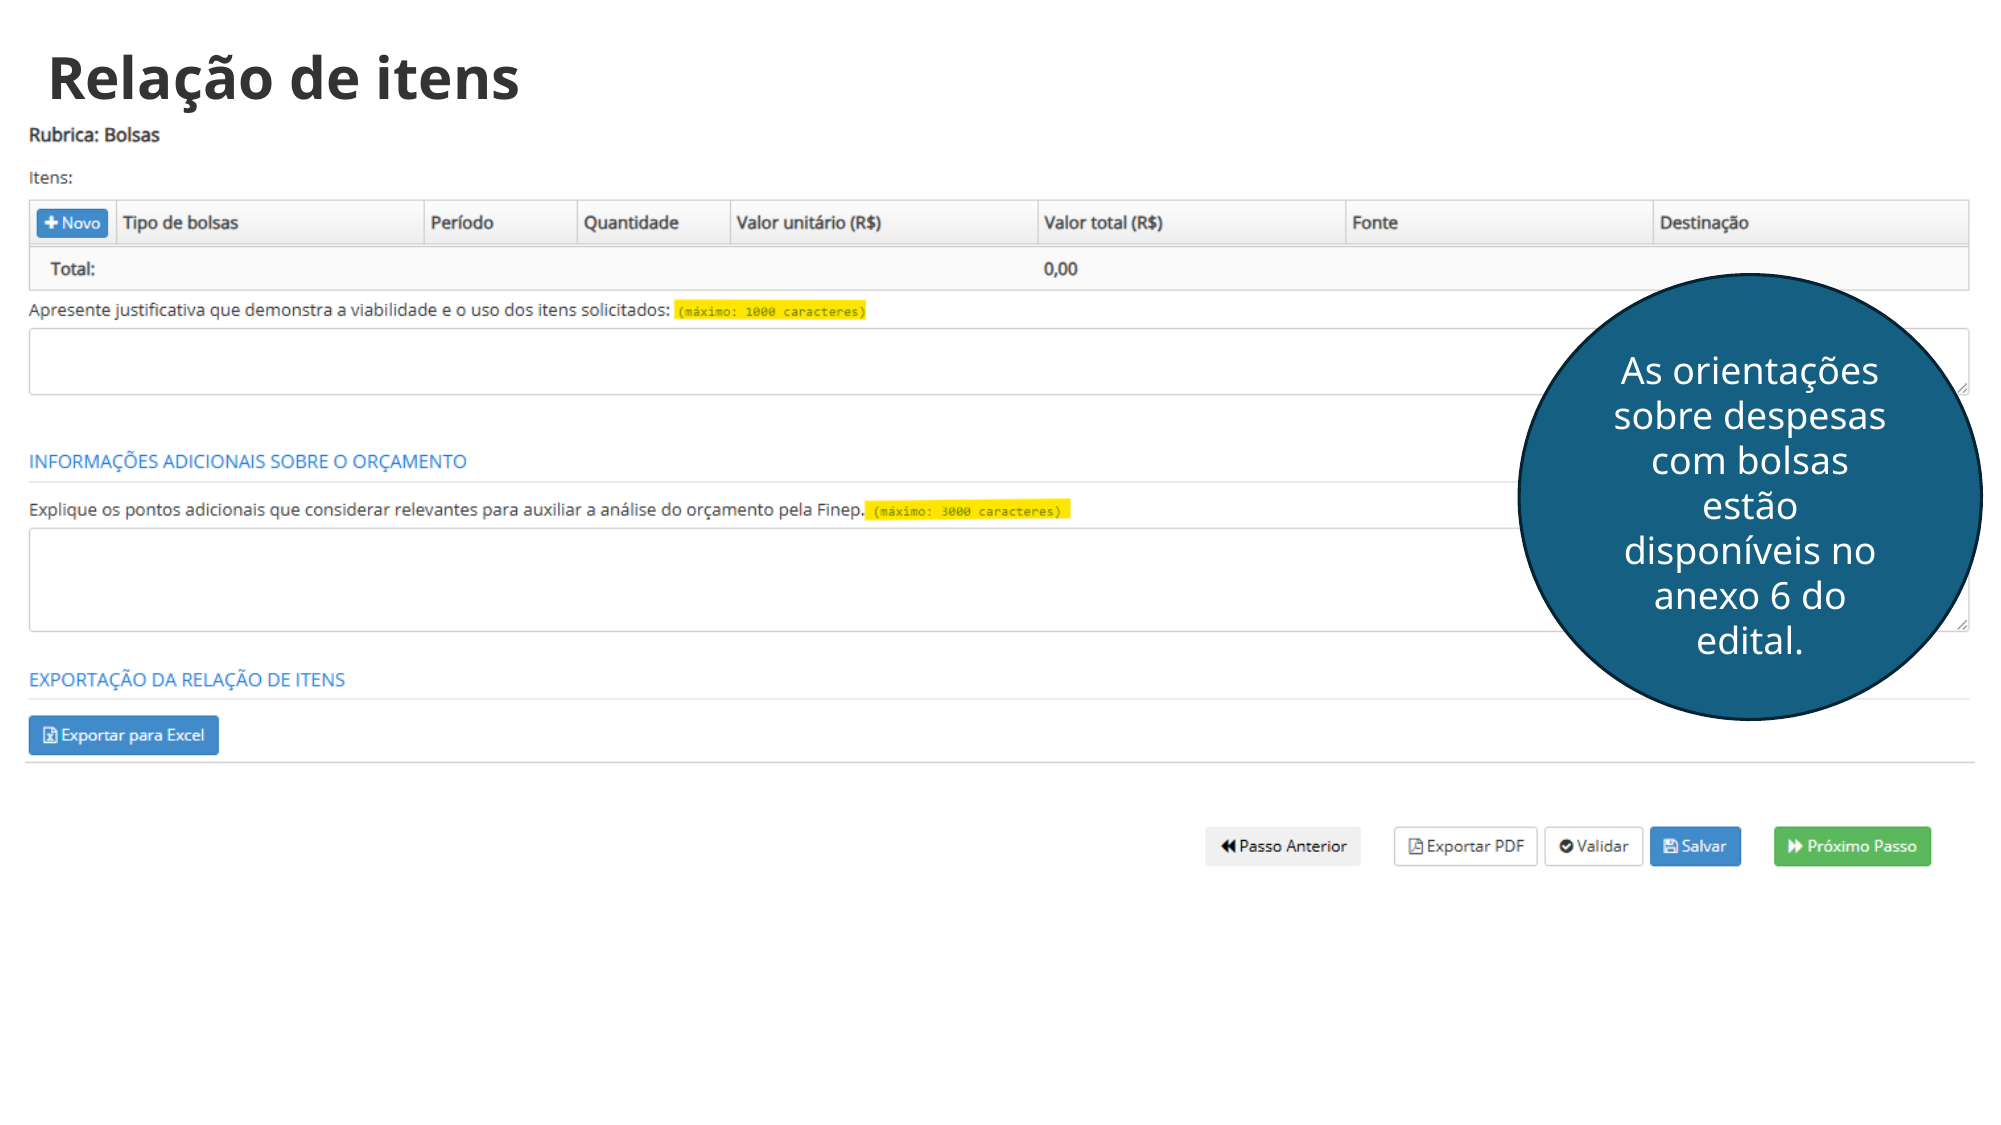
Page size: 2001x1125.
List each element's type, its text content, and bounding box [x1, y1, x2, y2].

picture [25, 119, 1975, 877]
text_box As orientações sobre despesas com bolsas estão disponíveis no anexo 6 do edital. [1519, 274, 1982, 720]
title Relação de itens [32, 29, 1982, 120]
